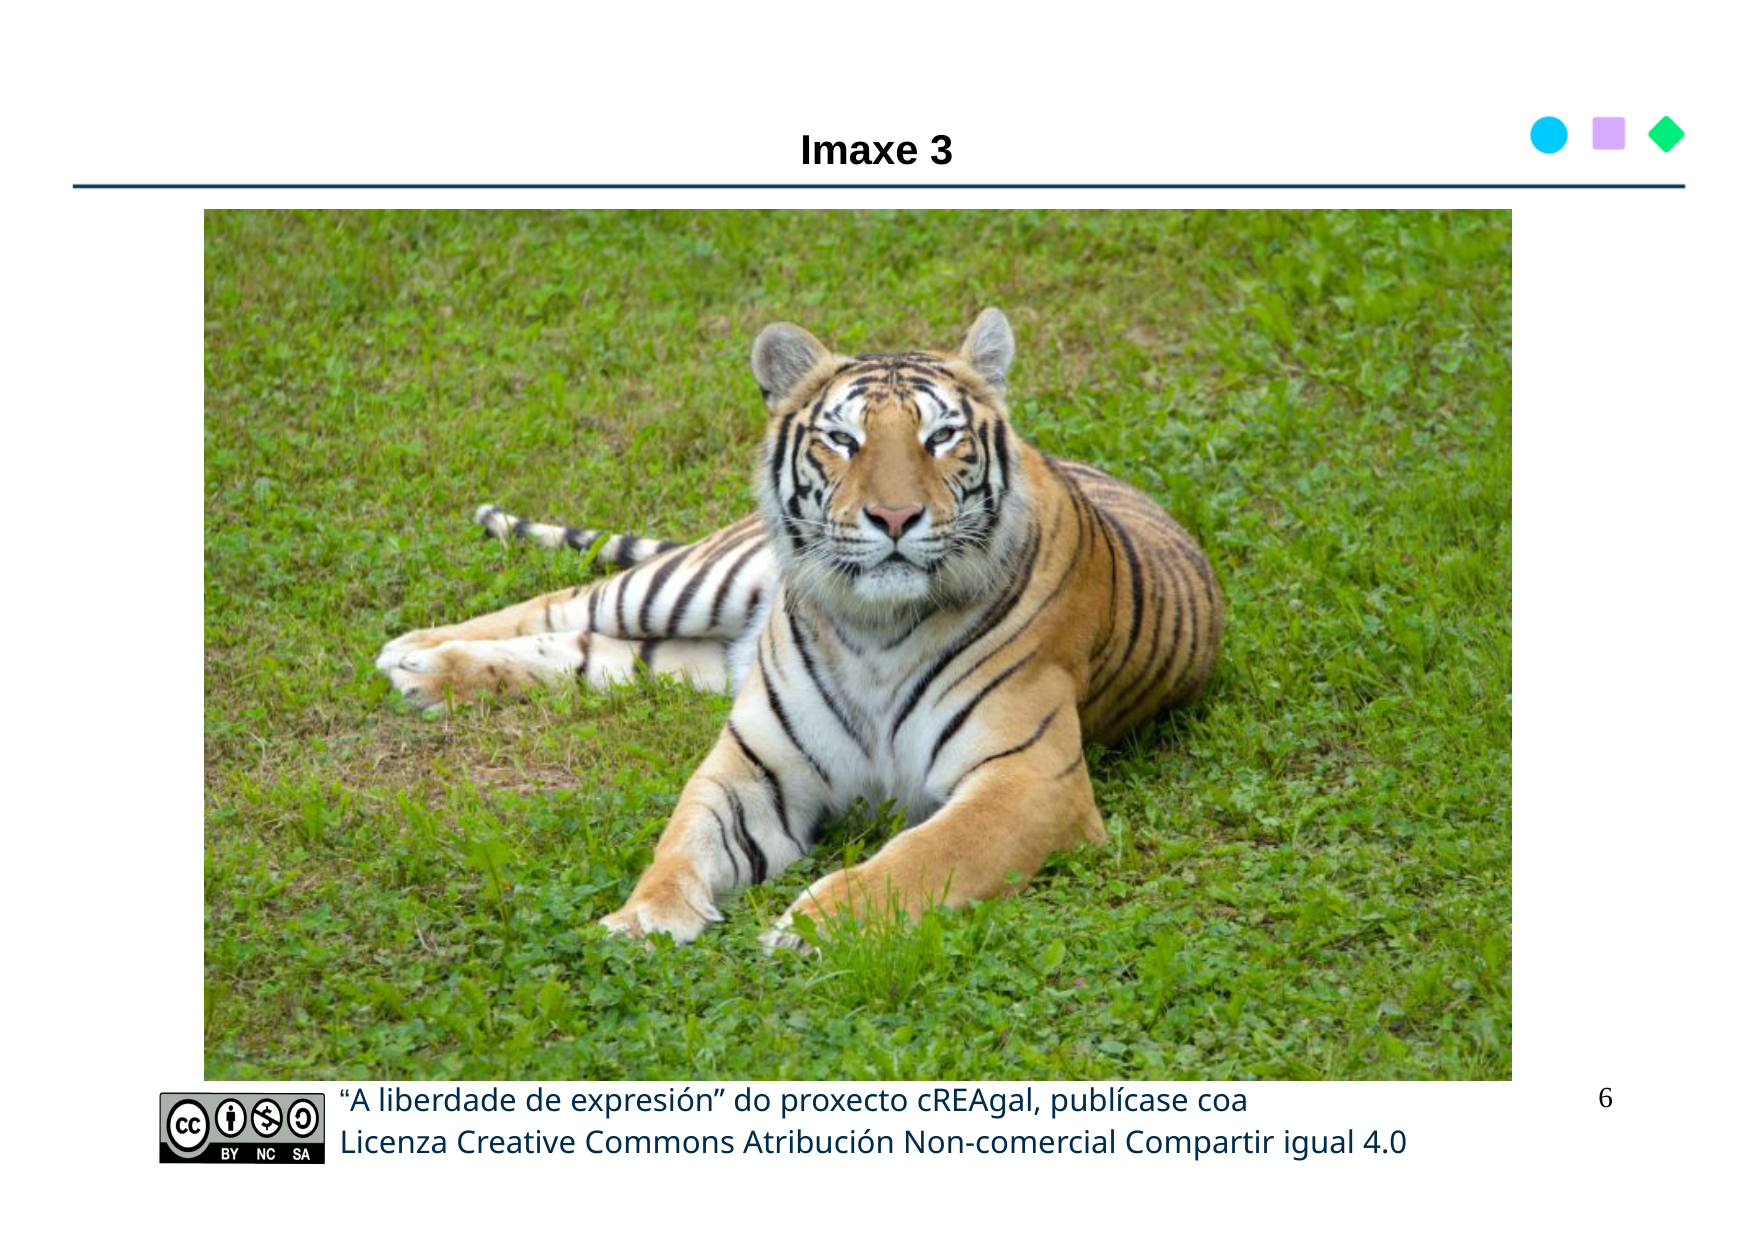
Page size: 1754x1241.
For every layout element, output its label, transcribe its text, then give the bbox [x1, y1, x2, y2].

text_box “A liberdade de expresión” do proxecto cREAgal, publícase coa Licenza Creative Commons Atribución Non-comercial Compartir igual 4.0 [324, 1071, 1595, 1213]
picture [159, 1092, 324, 1164]
picture [59, 88, 1695, 1081]
